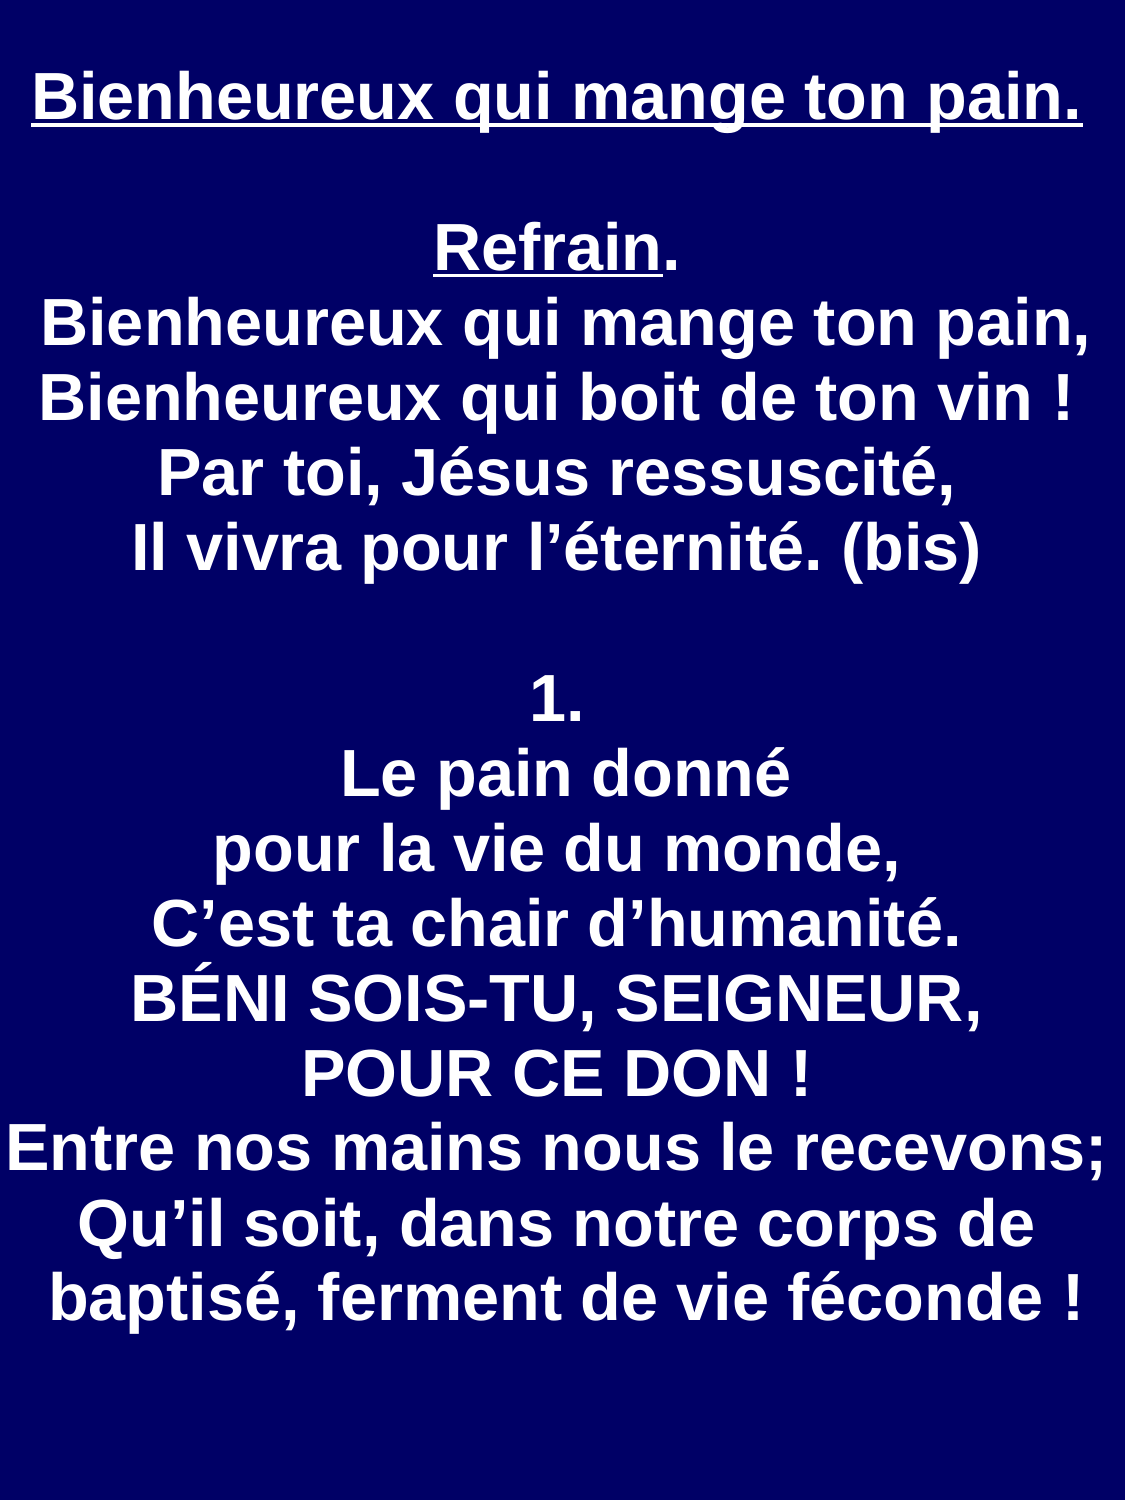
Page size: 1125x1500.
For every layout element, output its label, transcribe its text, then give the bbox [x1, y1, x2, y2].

text_box Bienheureux qui mange ton pain. Refrain. Bienheureux qui mange ton pain, Bienheureux qui boit de ton vin ! Par toi, Jésus ressuscité, Il vivra pour l’éternité. (bis) 1. Le pain donné pour la vie du monde, C’est ta chair d’humanité. BÉNI SOIS-TU, SEIGNEUR, POUR CE DON ! Entre nos mains nous le recevons; Qu’il soit, dans notre corps de baptisé, ferment de vie féconde ! [5, 58, 1109, 1336]
